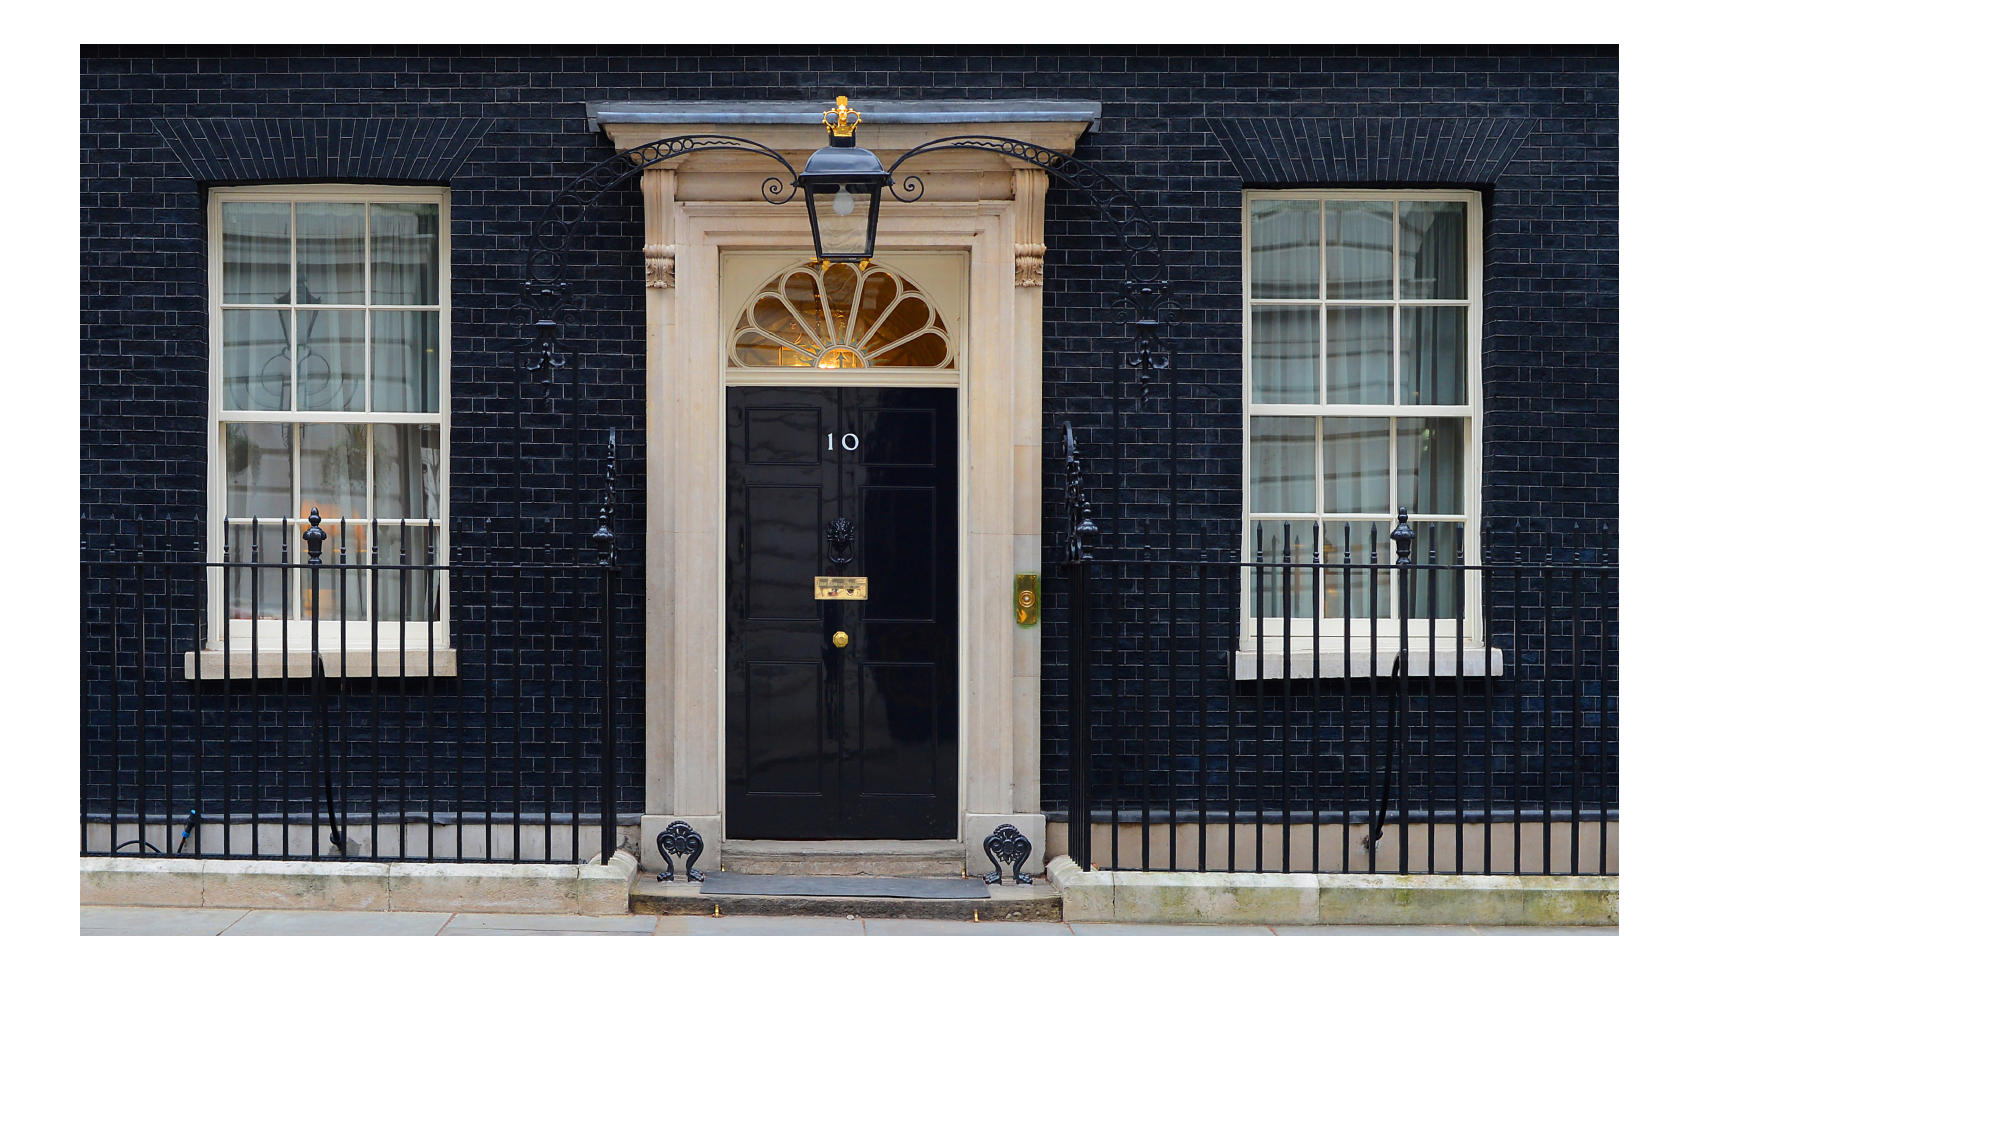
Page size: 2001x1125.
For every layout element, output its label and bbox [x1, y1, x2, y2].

picture [80, 44, 1619, 936]
